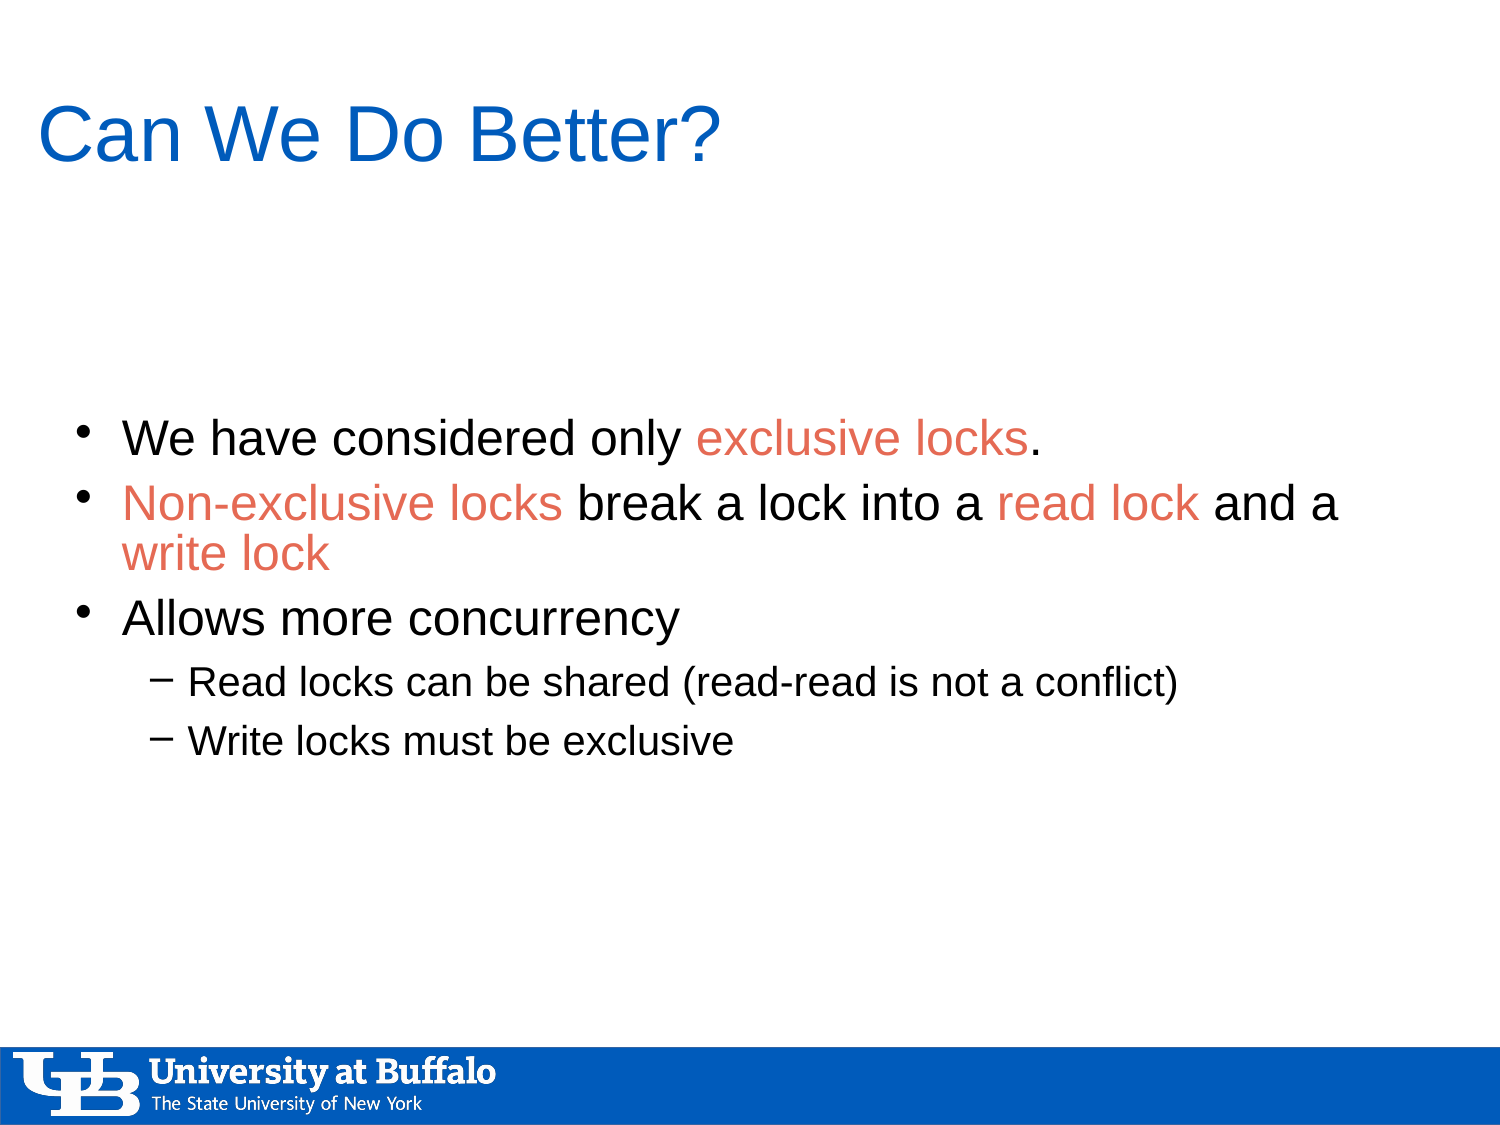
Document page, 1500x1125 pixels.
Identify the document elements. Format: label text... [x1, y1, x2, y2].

subtitle We have considered only exclusive locks. Non-exclusive locks break a lock into a read lock and a write lock Allows more concurrency Read locks can be shared (read-read is not a conflict) Write locks must be exclusive [75, 263, 1425, 916]
title Can We Do Better? [37, 40, 1388, 228]
picture [13, 1052, 496, 1116]
